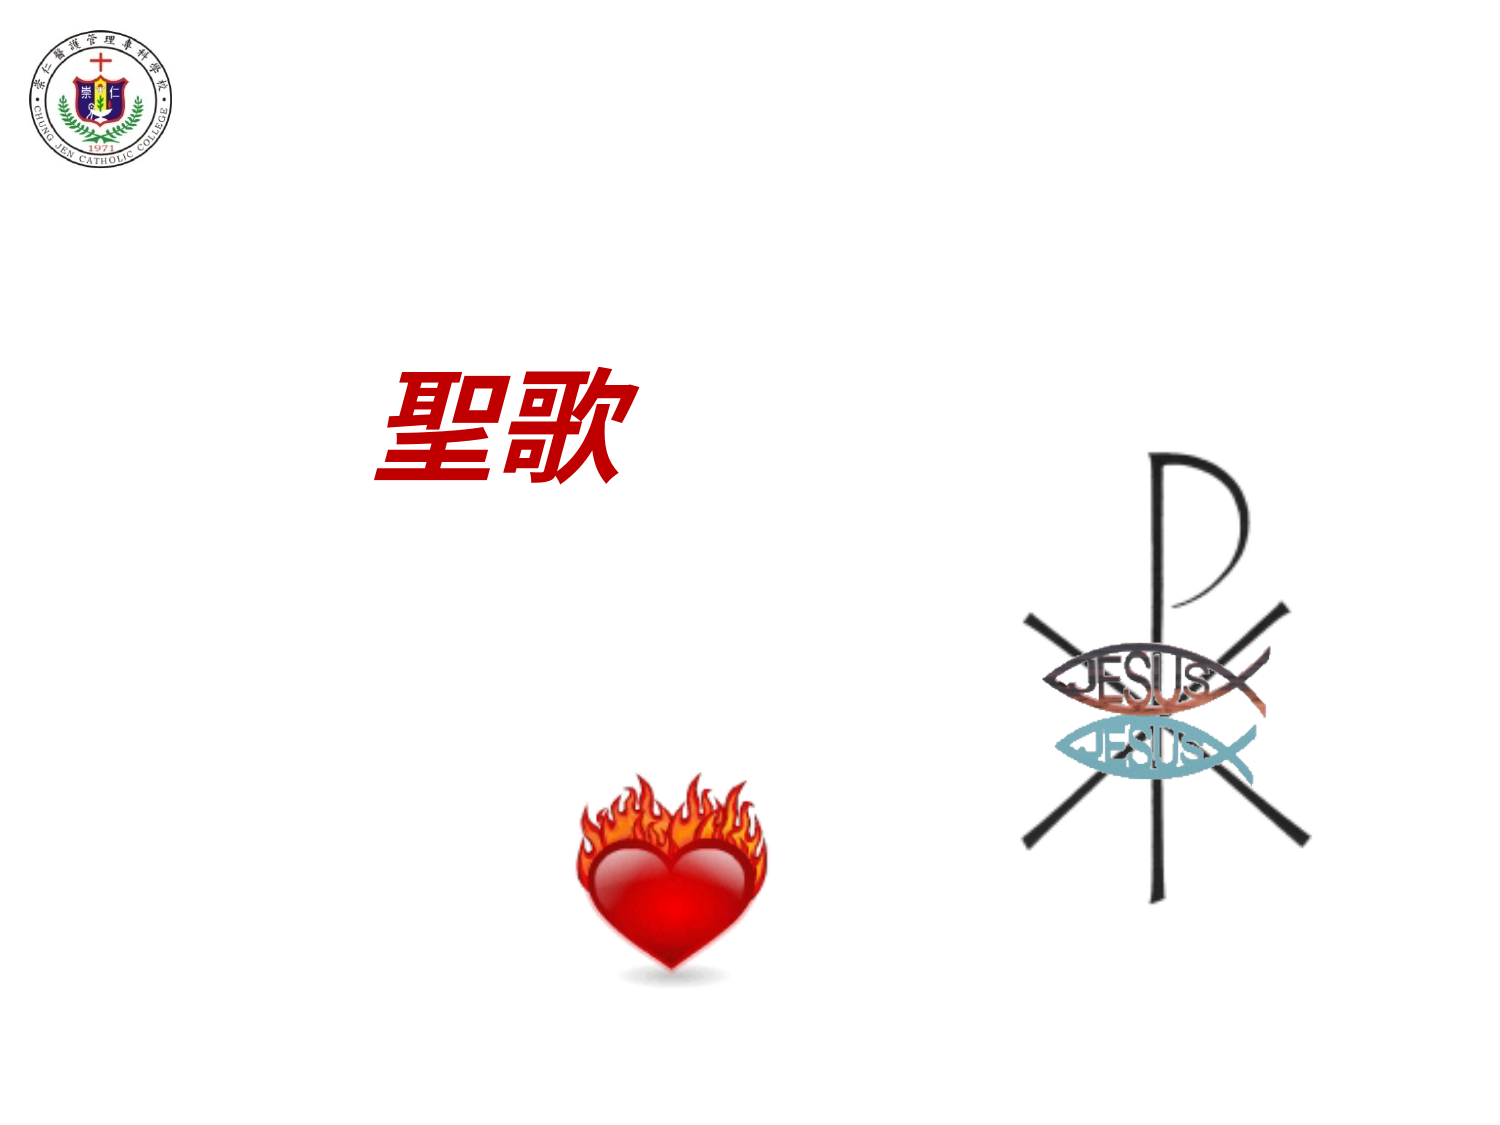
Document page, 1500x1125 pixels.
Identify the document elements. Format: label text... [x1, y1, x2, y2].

list 聖歌 [64, 231, 1449, 994]
picture [560, 769, 786, 995]
picture [986, 420, 1353, 930]
